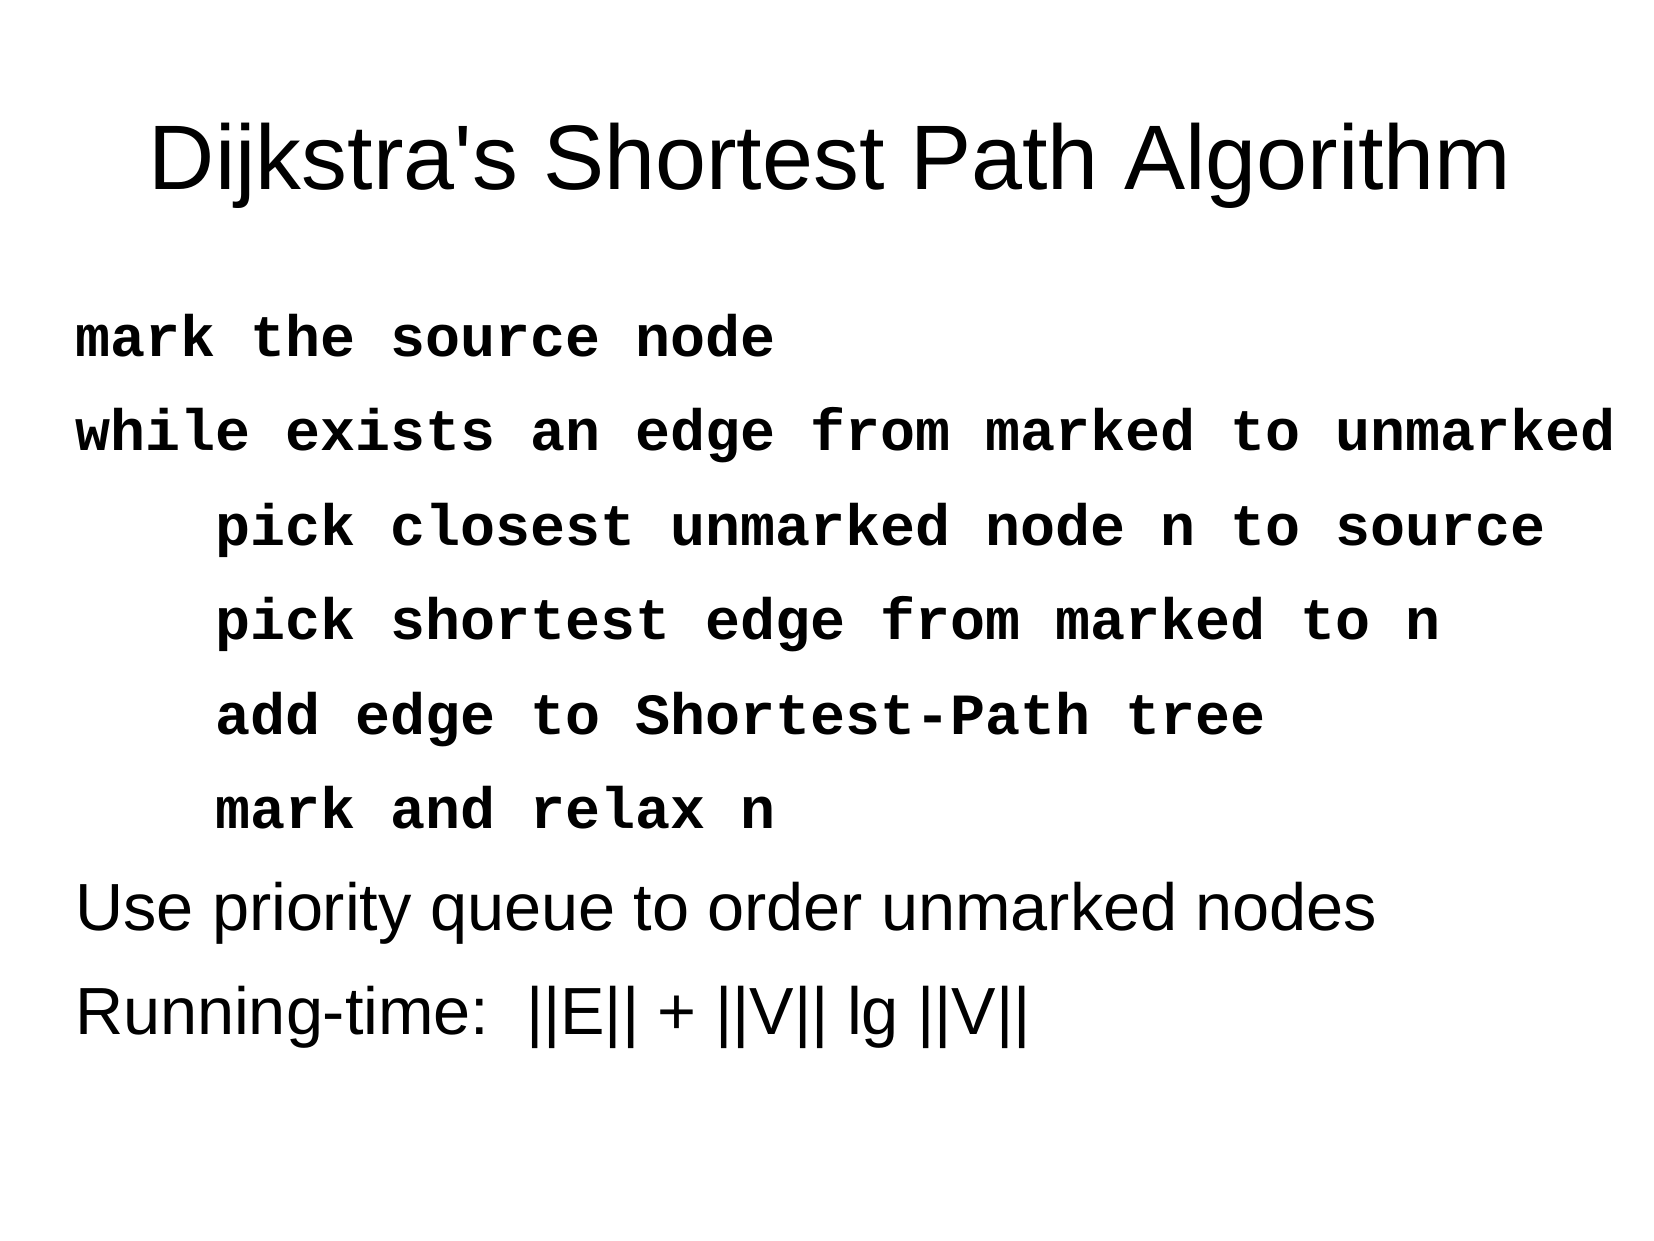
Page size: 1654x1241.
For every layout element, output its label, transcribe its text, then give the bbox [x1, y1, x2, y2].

title Dijkstra's Shortest Path Algorithm [87, 55, 1576, 263]
list mark the source node while exists an edge from marked to unmarked pick closest unmarked node n to source pick shortest edge from marked to n add edge to Shortest-Path tree mark and relax n Use priority queue to order unmarked nodes Running-time: ||E|| + ||V|| lg ||V|| [75, 299, 1647, 1119]
